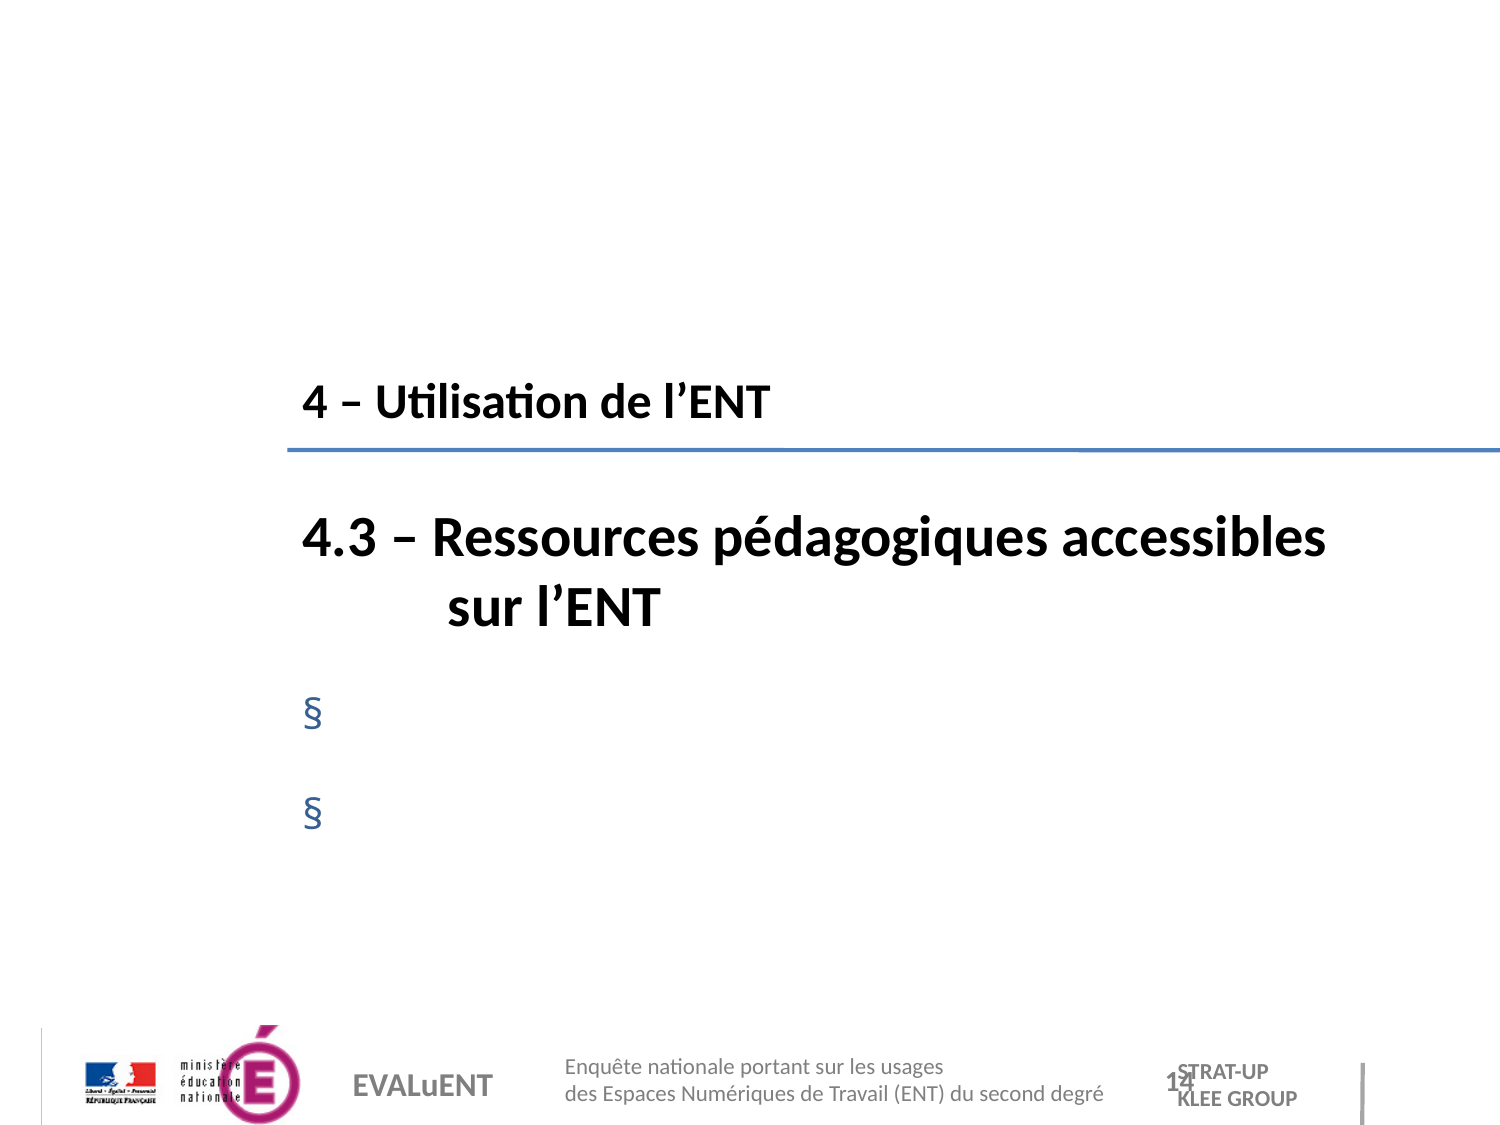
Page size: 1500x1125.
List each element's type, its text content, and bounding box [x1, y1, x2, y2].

text_box 4 – Utilisation de l’ENT 4.3 – Ressources pédagogiques accessibles sur l’ENT [287, 300, 1438, 863]
text_box [1074, 1050, 1426, 1110]
